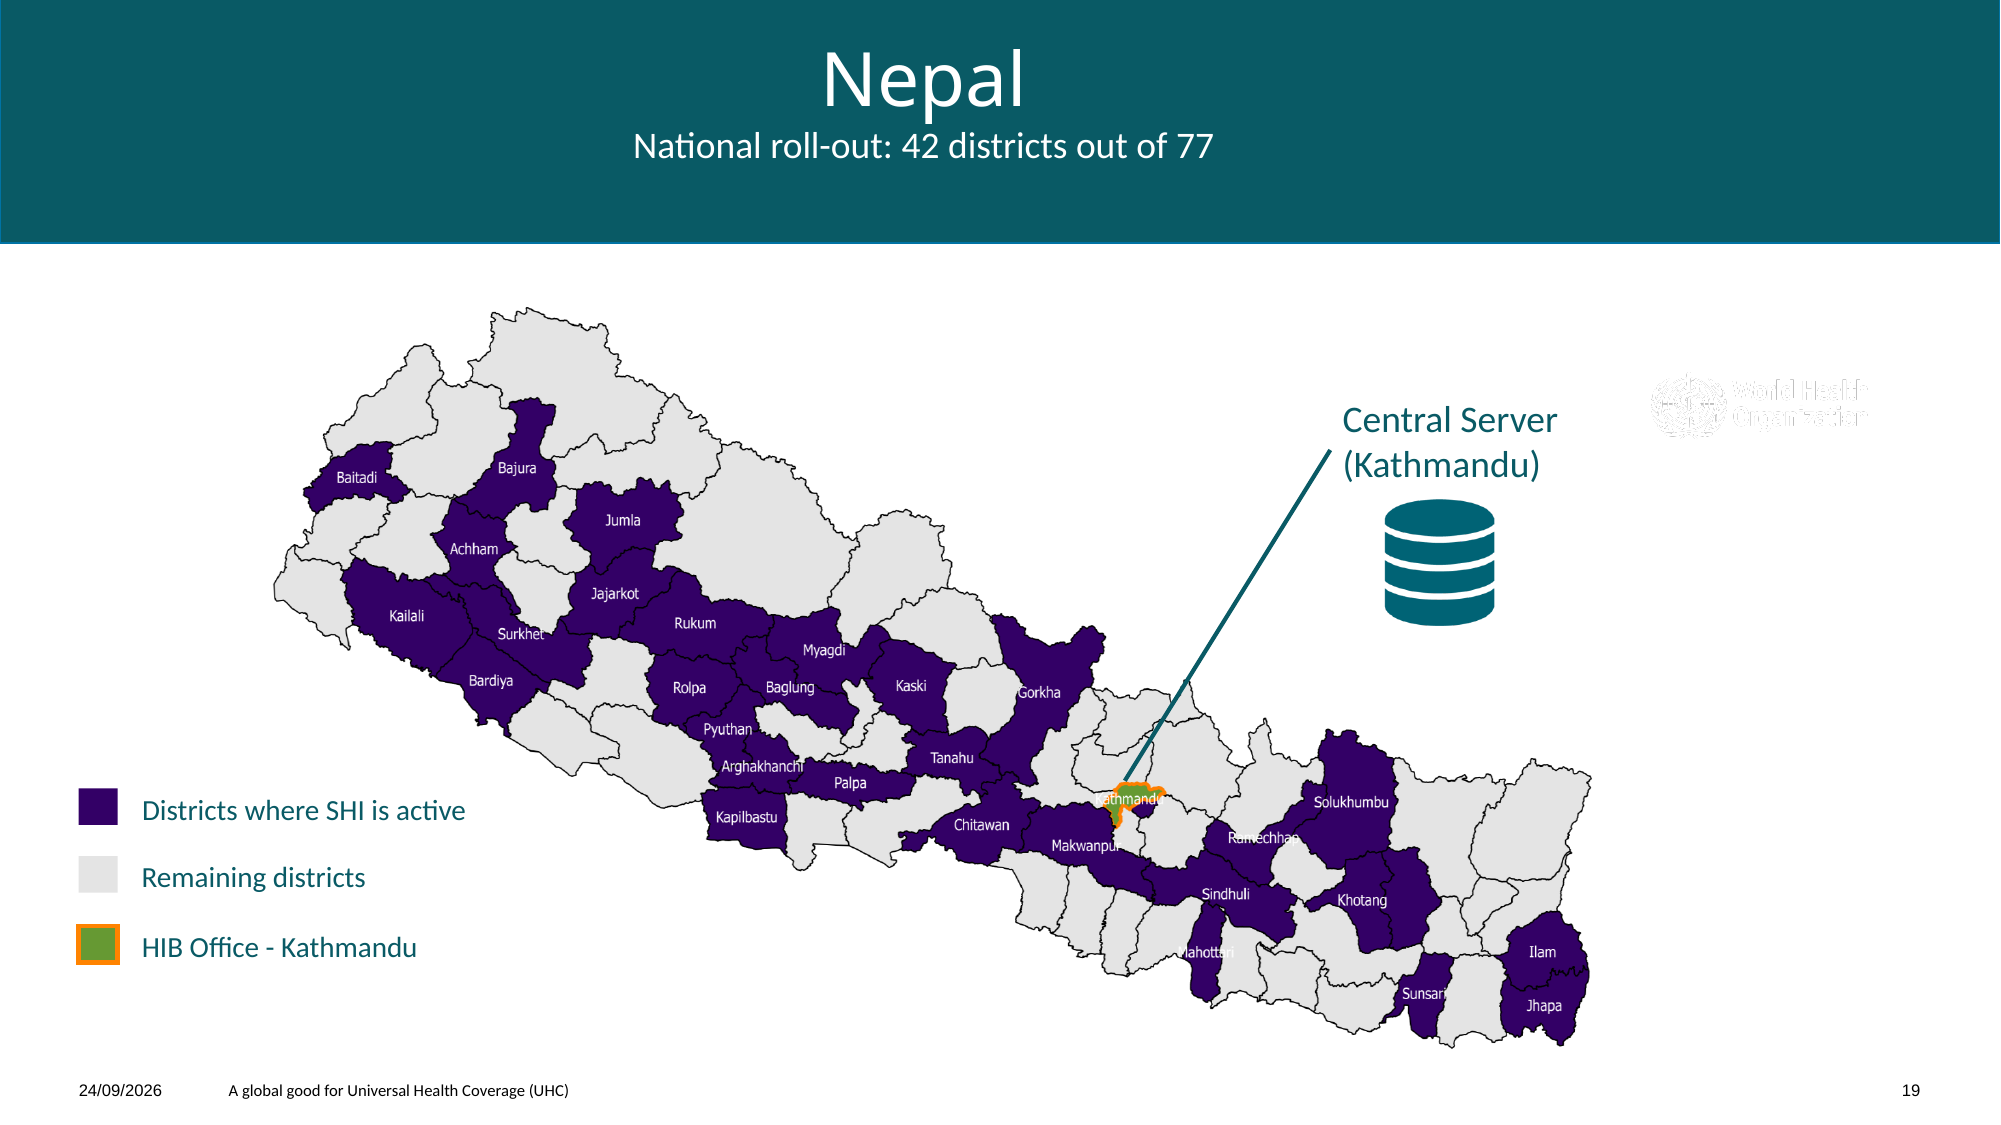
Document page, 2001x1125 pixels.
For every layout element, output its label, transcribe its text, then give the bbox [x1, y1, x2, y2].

footer A global good for Universal Health Coverage (UHC) [228, 1079, 873, 1125]
text_box Districts where SHI is active [127, 783, 482, 834]
text_box Central Server (Kathmandu) [1327, 387, 1574, 493]
text_box [78, 788, 118, 825]
text_box [78, 926, 118, 963]
text_box [0, 0, 2000, 243]
text_box Remaining districts [126, 850, 382, 901]
picture [250, 246, 1922, 1099]
text_box [78, 856, 118, 893]
text_box HIB Office - Kathmandu [127, 920, 433, 971]
slide_number 29/06/2020 [78, 1079, 209, 1109]
text_box Nepal National roll-out: 42 districts out of 77 [2, 23, 1846, 219]
slide_number <number> [1872, 1079, 1921, 1109]
